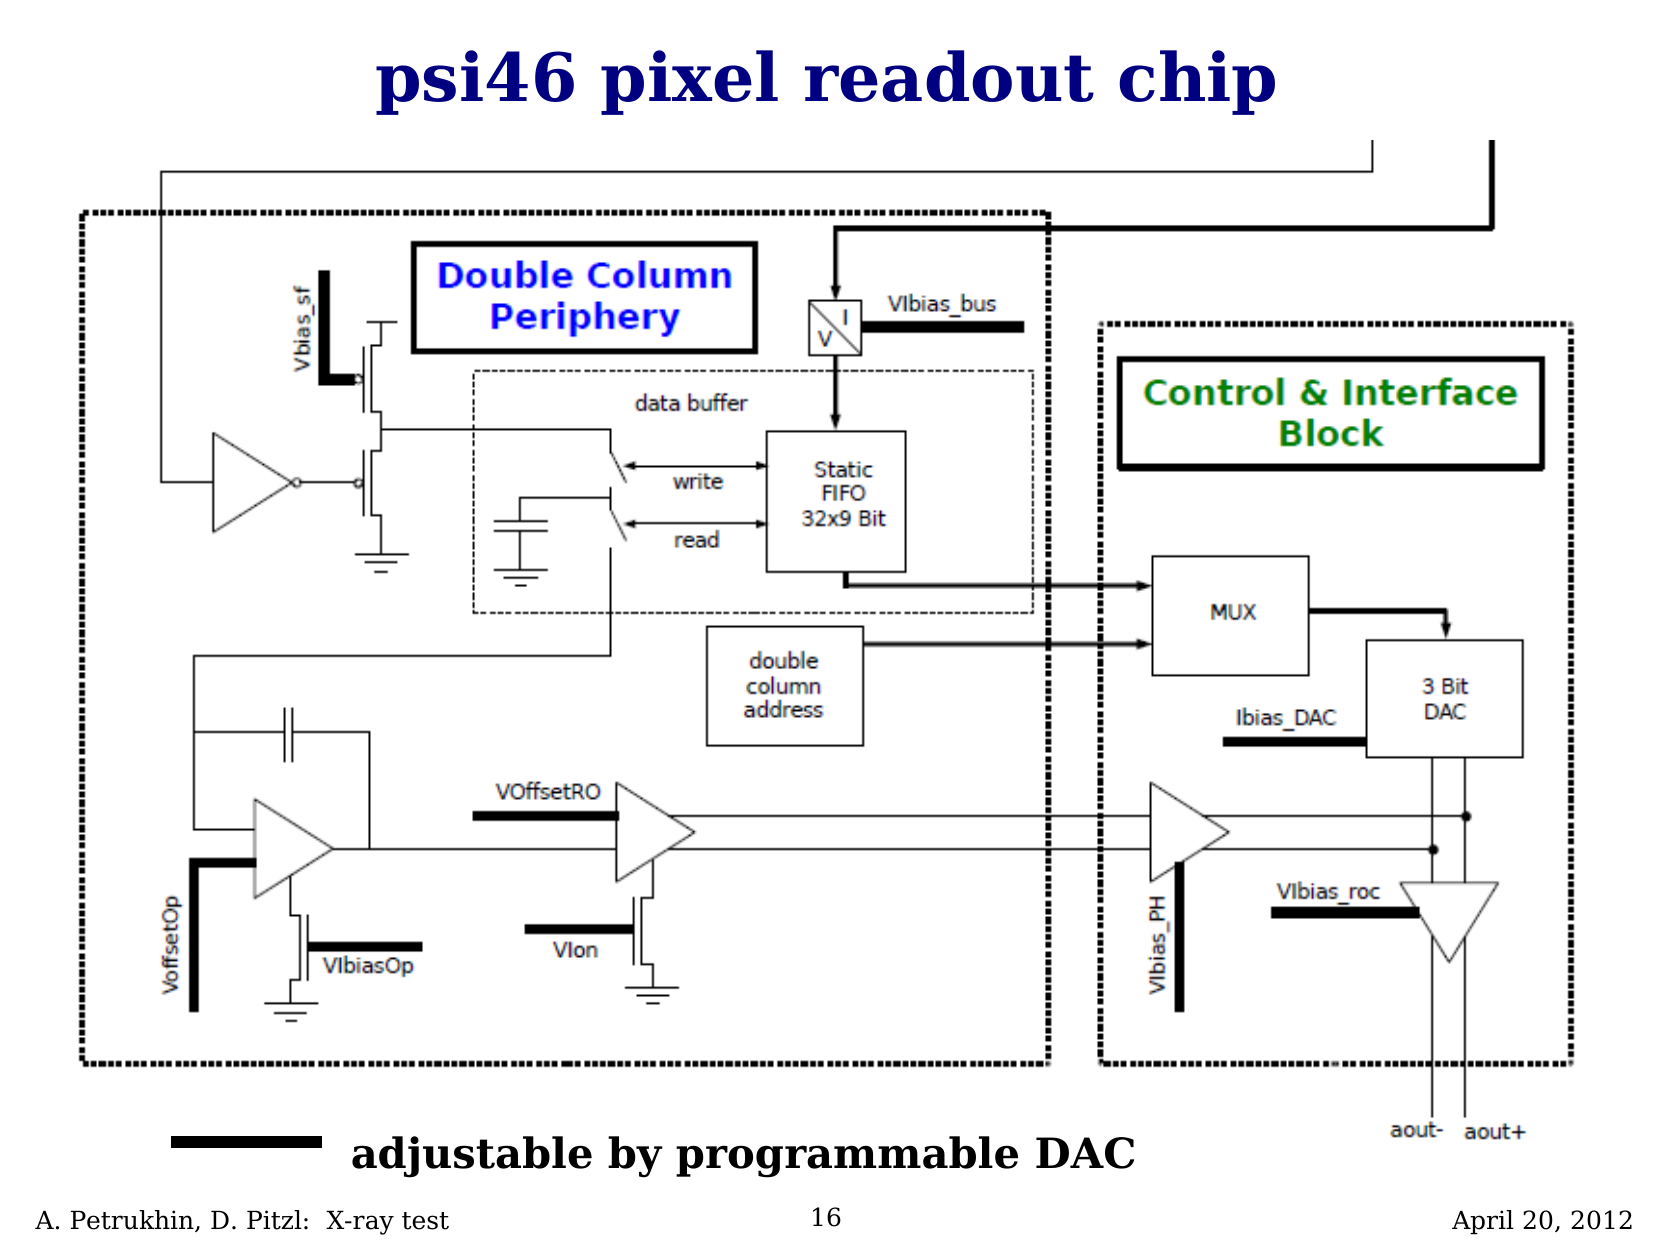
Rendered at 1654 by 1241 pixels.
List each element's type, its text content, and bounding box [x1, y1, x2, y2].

picture [70, 140, 1584, 1160]
title psi46 pixel readout chip [121, 32, 1534, 124]
text_box adjustable by programmable DAC [350, 1118, 1138, 1168]
